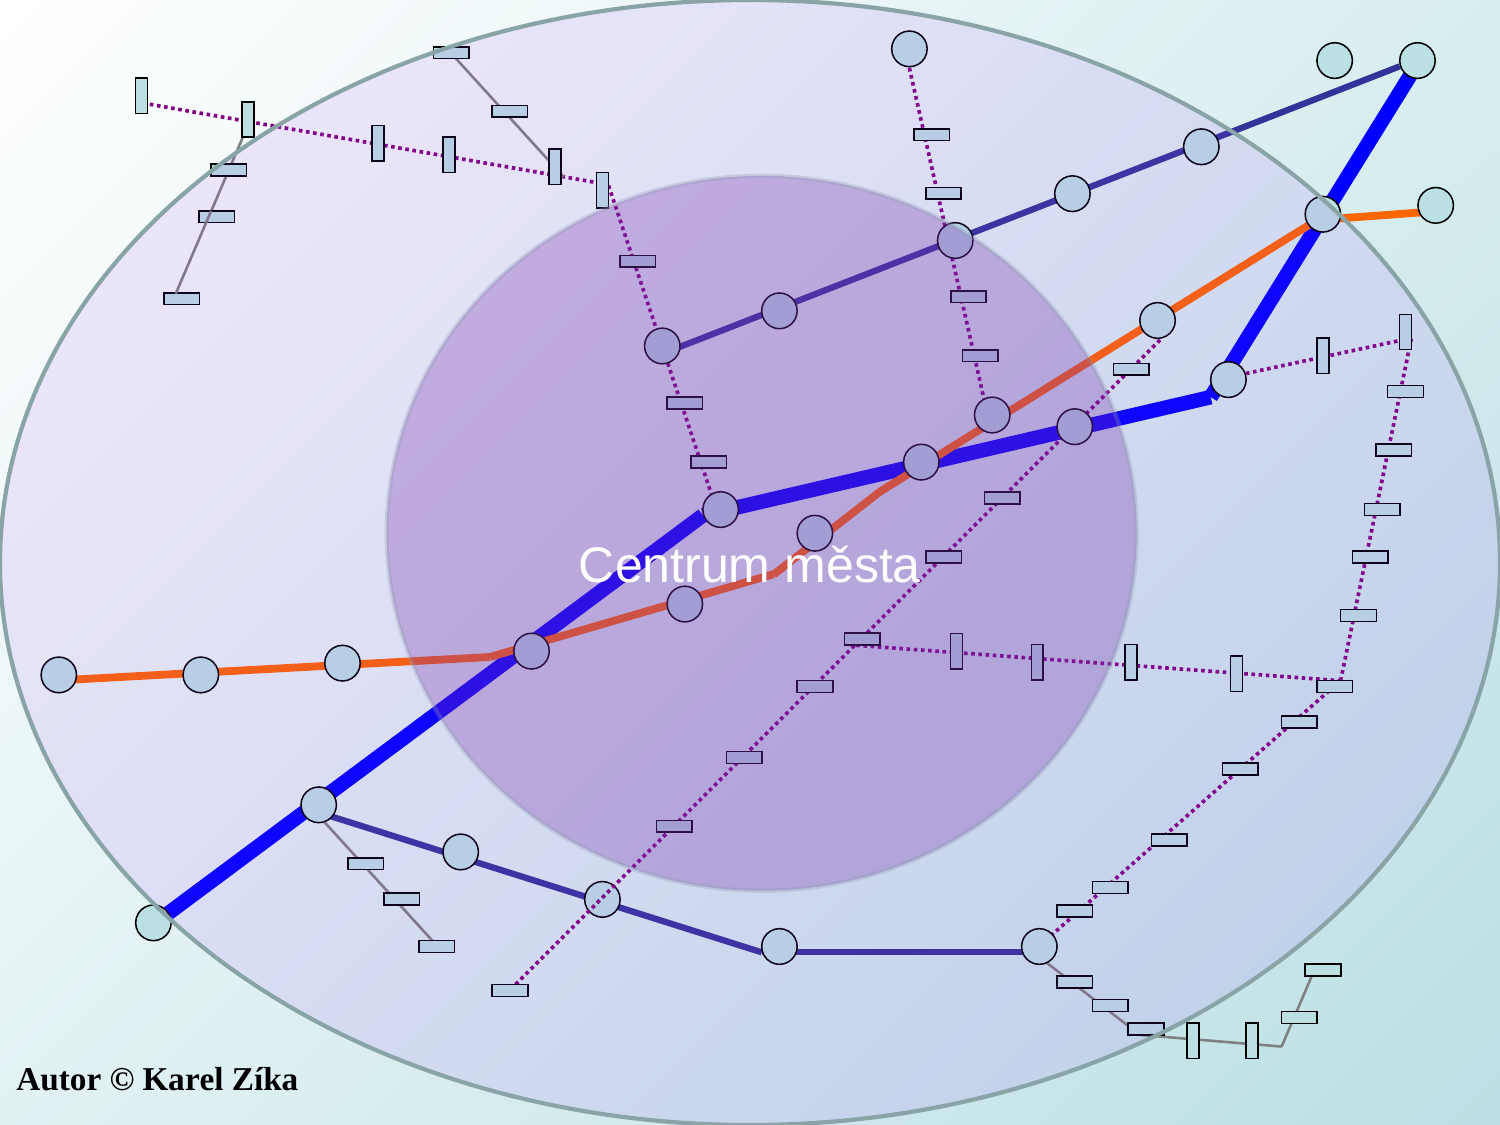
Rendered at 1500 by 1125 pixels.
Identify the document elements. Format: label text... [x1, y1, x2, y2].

text_box [135, 904, 172, 941]
text_box [1305, 964, 1341, 977]
text_box [1316, 42, 1353, 79]
text_box [1321, 196, 1341, 215]
text_box [1281, 1011, 1318, 1024]
text_box Autor © Karel Zíka [1, 1049, 314, 1105]
text_box [210, 163, 220, 171]
text_box [135, 78, 148, 114]
text_box [433, 46, 449, 52]
text_box [242, 101, 255, 138]
text_box [1417, 187, 1454, 224]
text_box [1246, 1023, 1259, 1059]
text_box [1399, 42, 1436, 79]
text_box [1187, 1023, 1199, 1059]
text_box Centrum města [0, 0, 1500, 1125]
